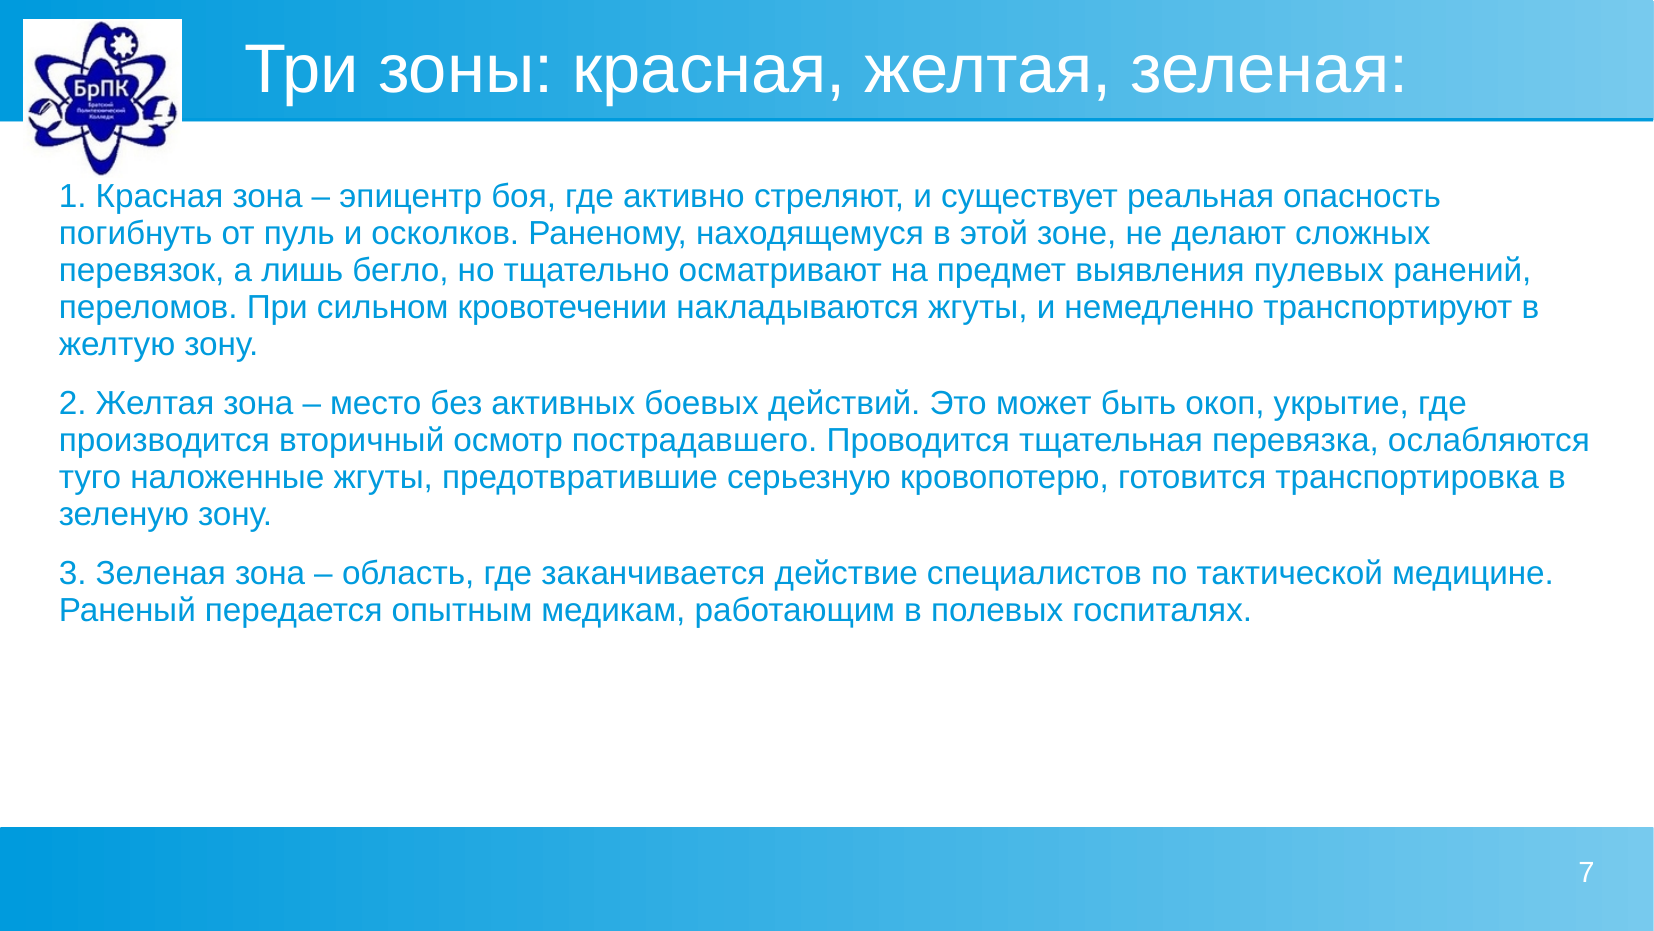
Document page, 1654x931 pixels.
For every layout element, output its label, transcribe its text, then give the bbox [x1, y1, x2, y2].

list 1. Красная зона – эпицентр боя, где активно стреляют, и существует реальная опасность погибнуть от пуль и осколков. Раненому, находящемуся в этой зоне, не делают сложных перевязок, а лишь бегло, но тщательно осматривают на предмет выявления пулевых ранений, переломов. При сильном кровотечении накладываются жгуты, и немедленно транспортируют в желтую зону. 2. Желтая зона – место без активных боевых действий. Это может быть окоп, укрытие, где производится вторичный осмотр пострадавшего. Проводится тщательная перевязка, ослабляются туго наложенные жгуты, предотвратившие серьезную кровопотерю, готовится транспортировка в зеленую зону. 3. Зеленая зона – область, где заканчивается действие специалистов по тактической медицине. Раненый передается опытным медикам, работающим в полевых госпиталях. [59, 177, 1595, 768]
title Три зоны: красная, желтая, зеленая: [182, 30, 1595, 108]
picture [23, 20, 182, 178]
